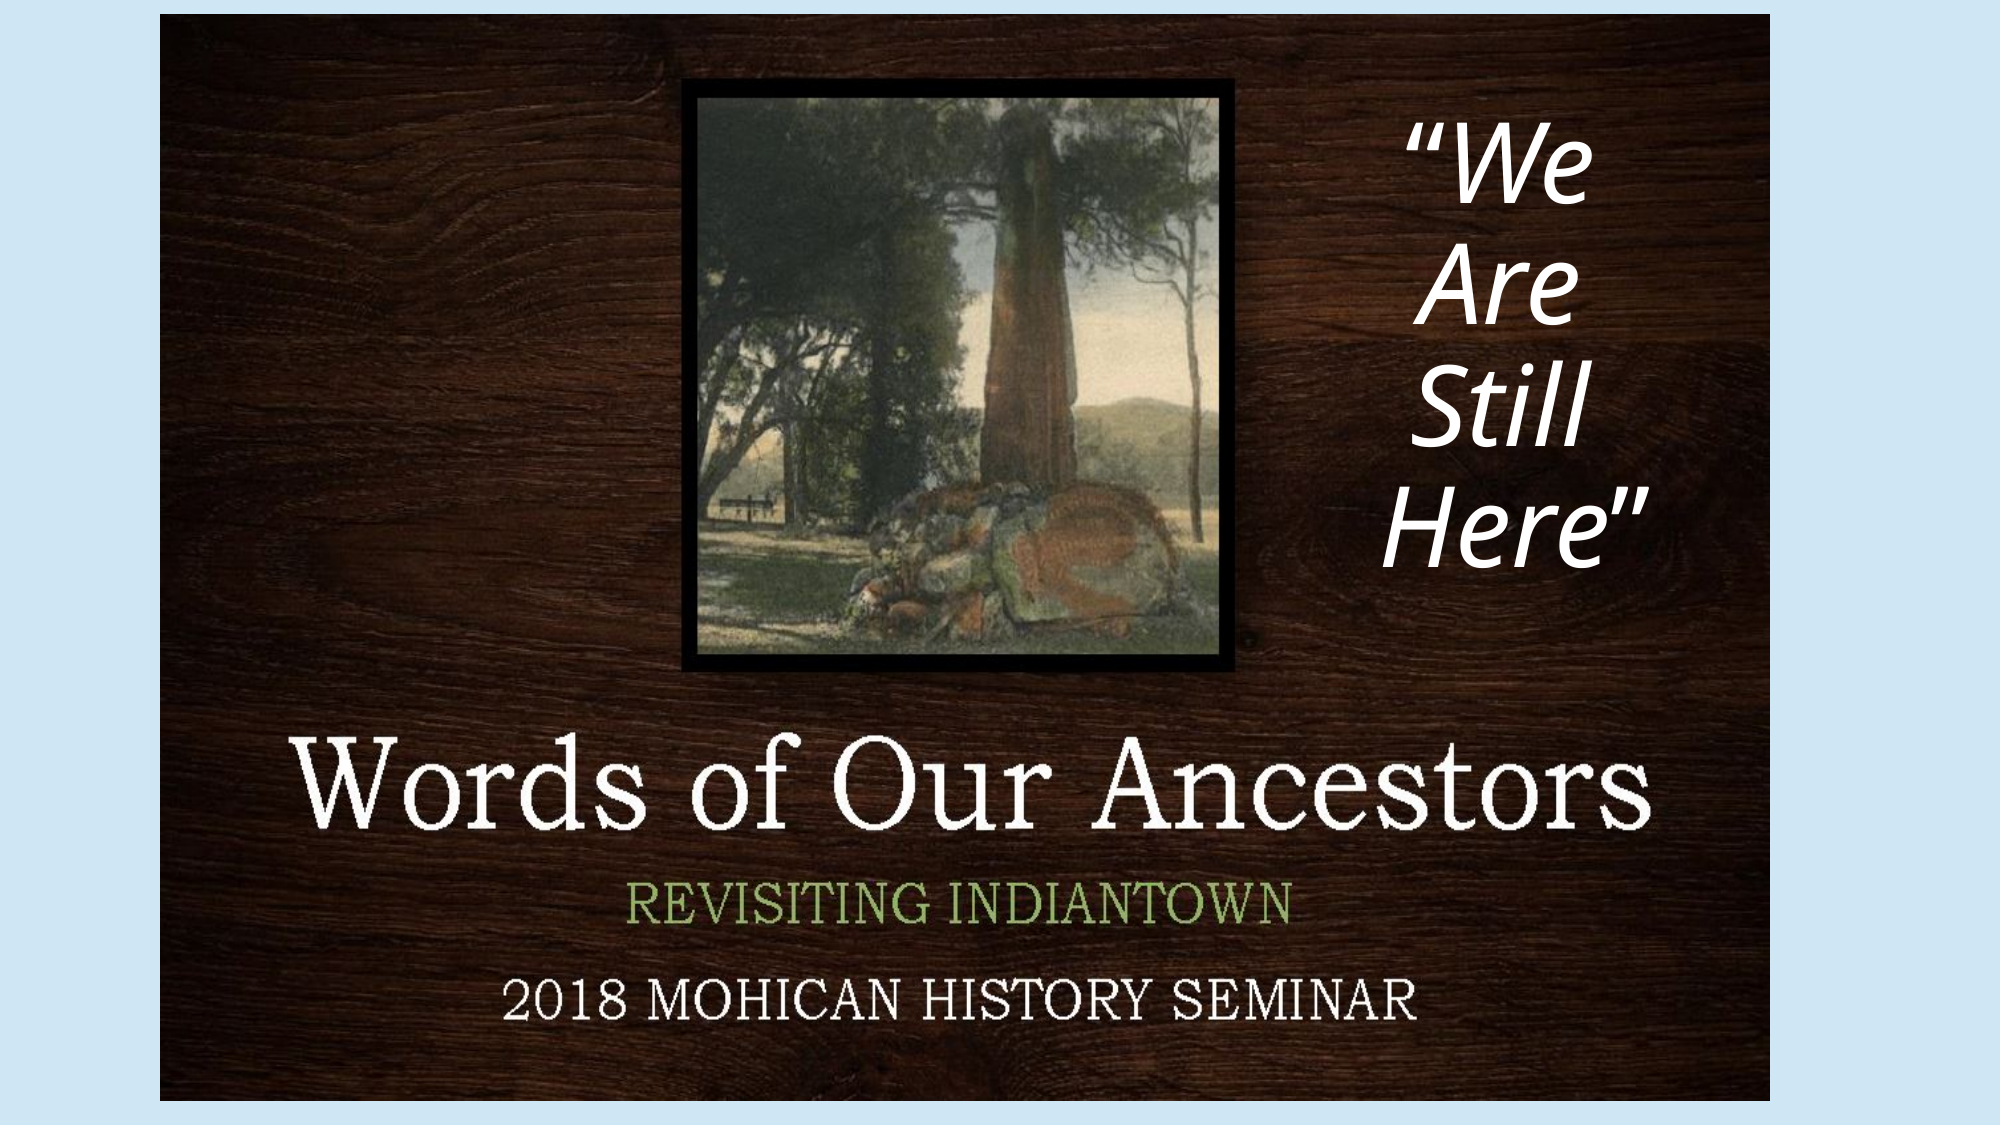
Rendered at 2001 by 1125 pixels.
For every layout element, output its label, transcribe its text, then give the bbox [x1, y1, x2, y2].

title “We Are Still Here” [1304, 98, 1697, 651]
picture [160, 14, 1770, 1101]
